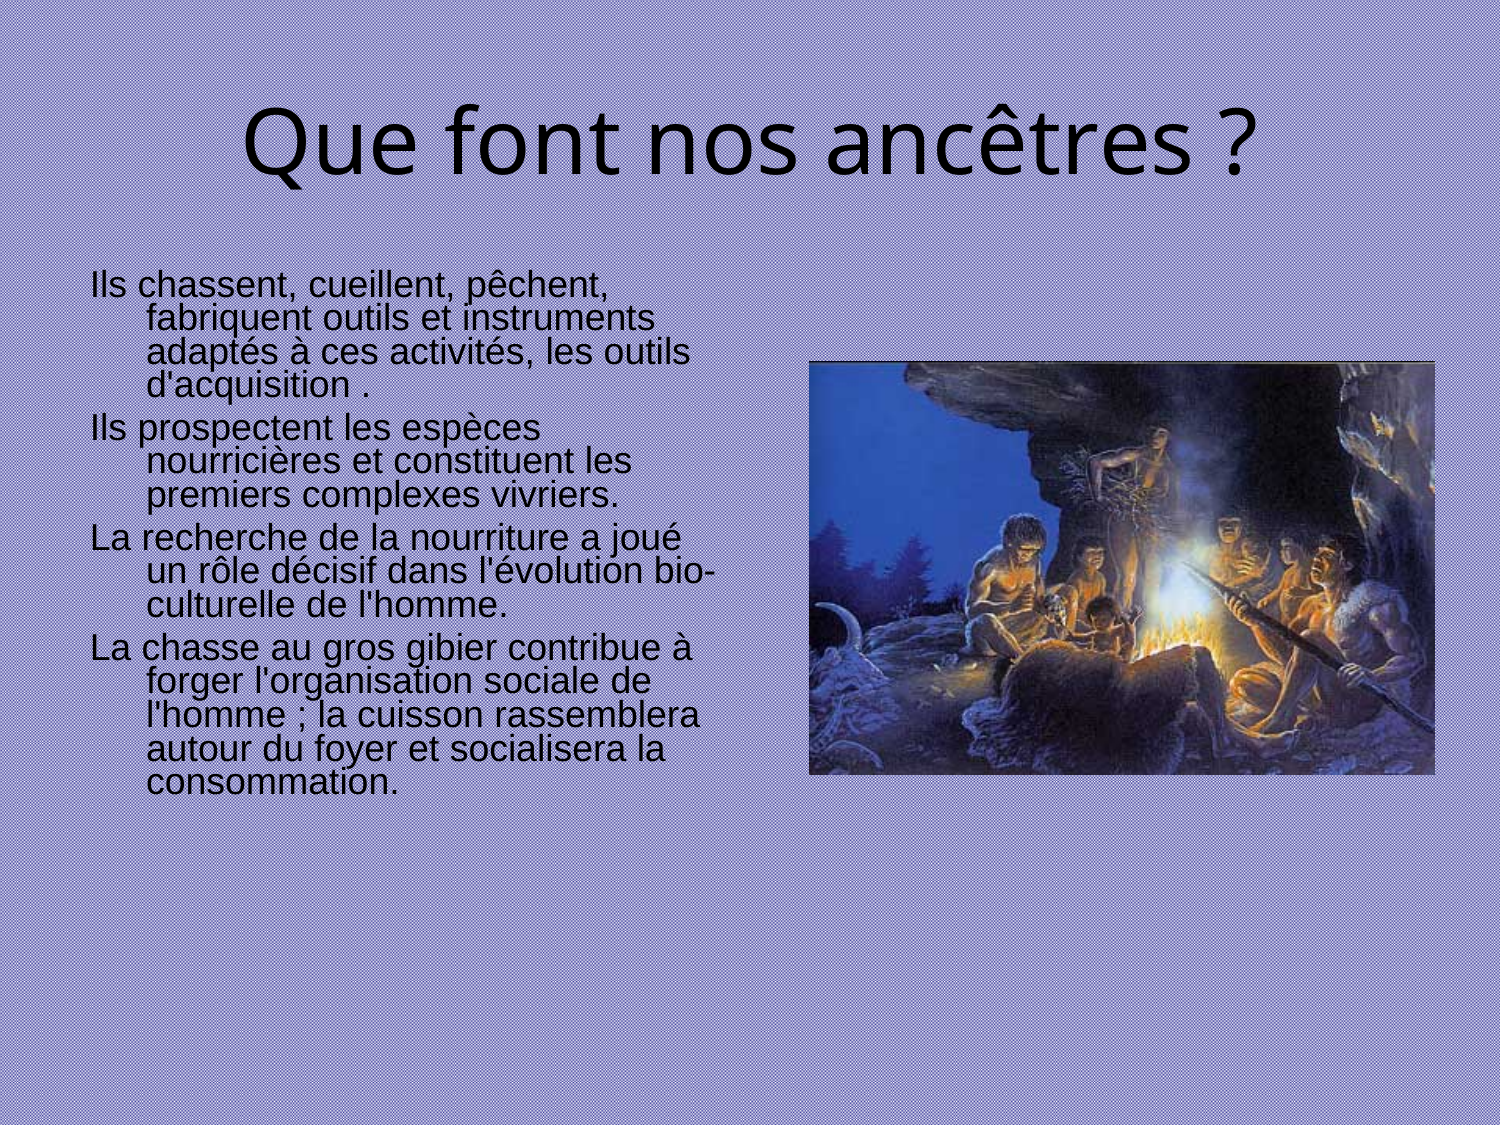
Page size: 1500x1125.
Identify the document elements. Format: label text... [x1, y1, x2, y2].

title Que font nos ancêtres ? [75, 45, 1426, 233]
picture [0, 0, 1500, 1125]
list Ils chassent, cueillent, pêchent, fabriquent outils et instruments adaptés à ces activités, les outils d'acquisition . Ils prospectent les espèces nourricières et constituent les premiers complexes vivriers. La recherche de la nourriture a joué un rôle décisif dans l'évolution bio-culturelle de l'homme. La chasse au gros gibier contribue à forger l'organisation sociale de l'homme ; la cuisson rassemblera autour du foyer et socialisera la consommation. [75, 262, 738, 1006]
